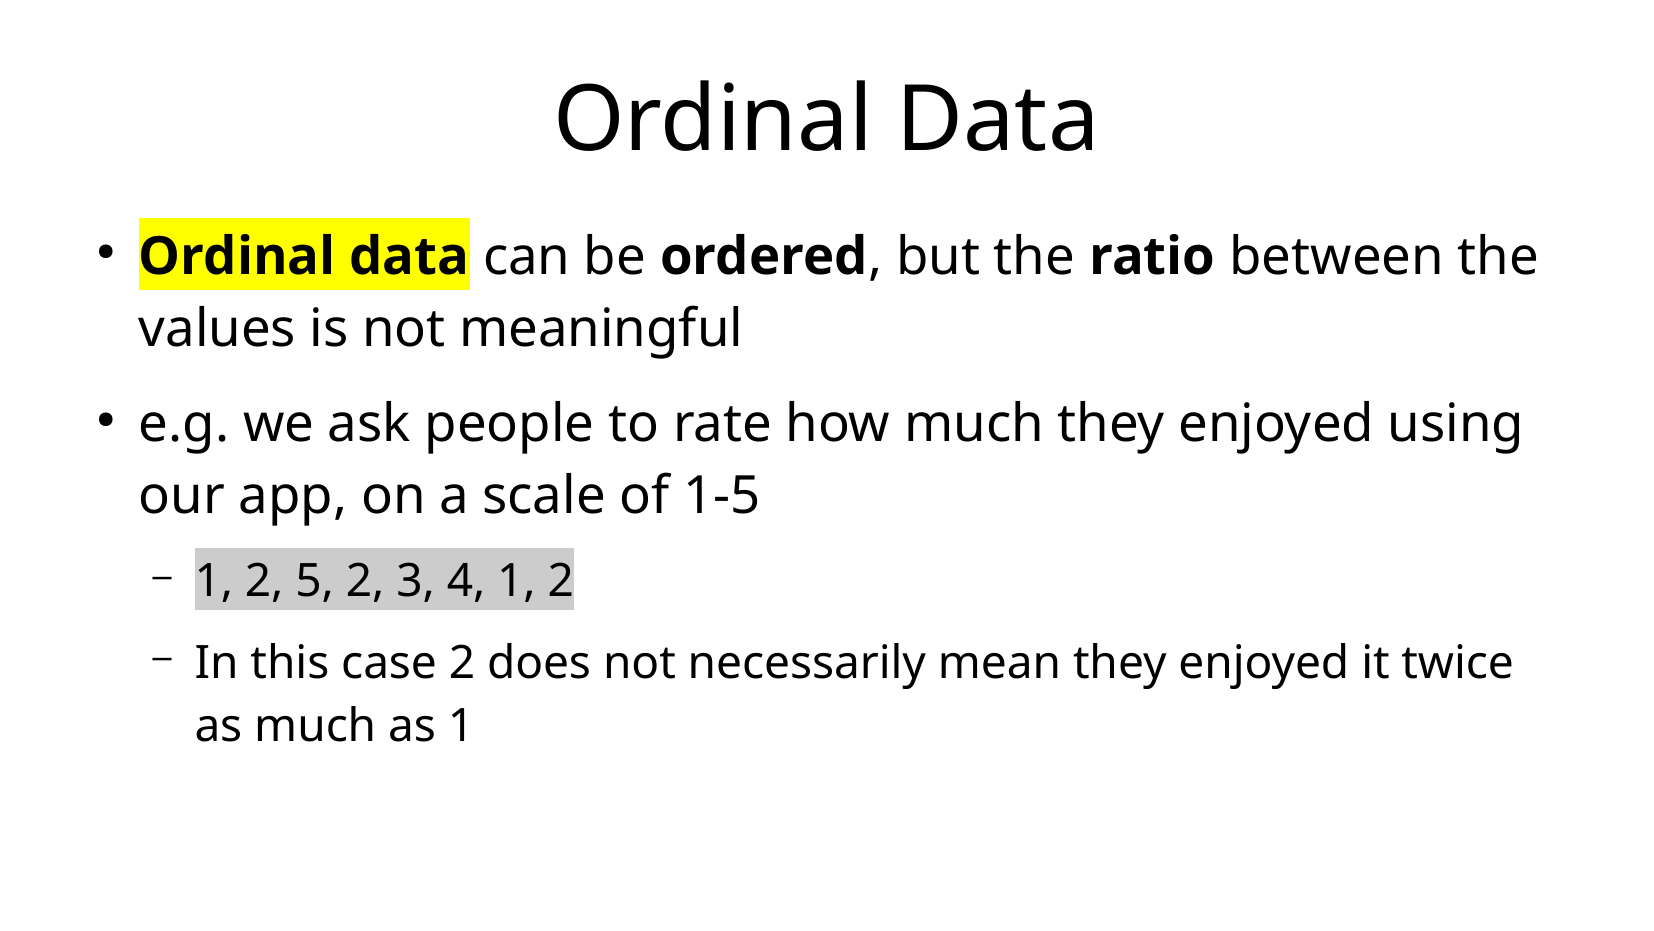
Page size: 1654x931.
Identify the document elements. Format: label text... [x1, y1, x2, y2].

title Ordinal Data [82, 59, 1571, 170]
list Ordinal data can be ordered, but the ratio between the values is not meaningful e.g. we ask people to rate how much they enjoyed using our app, on a scale of 1-5 1, 2, 5, 2, 3, 4, 1, 2 In this case 2 does not necessarily mean they enjoyed it twice as much as 1 [82, 217, 1571, 758]
